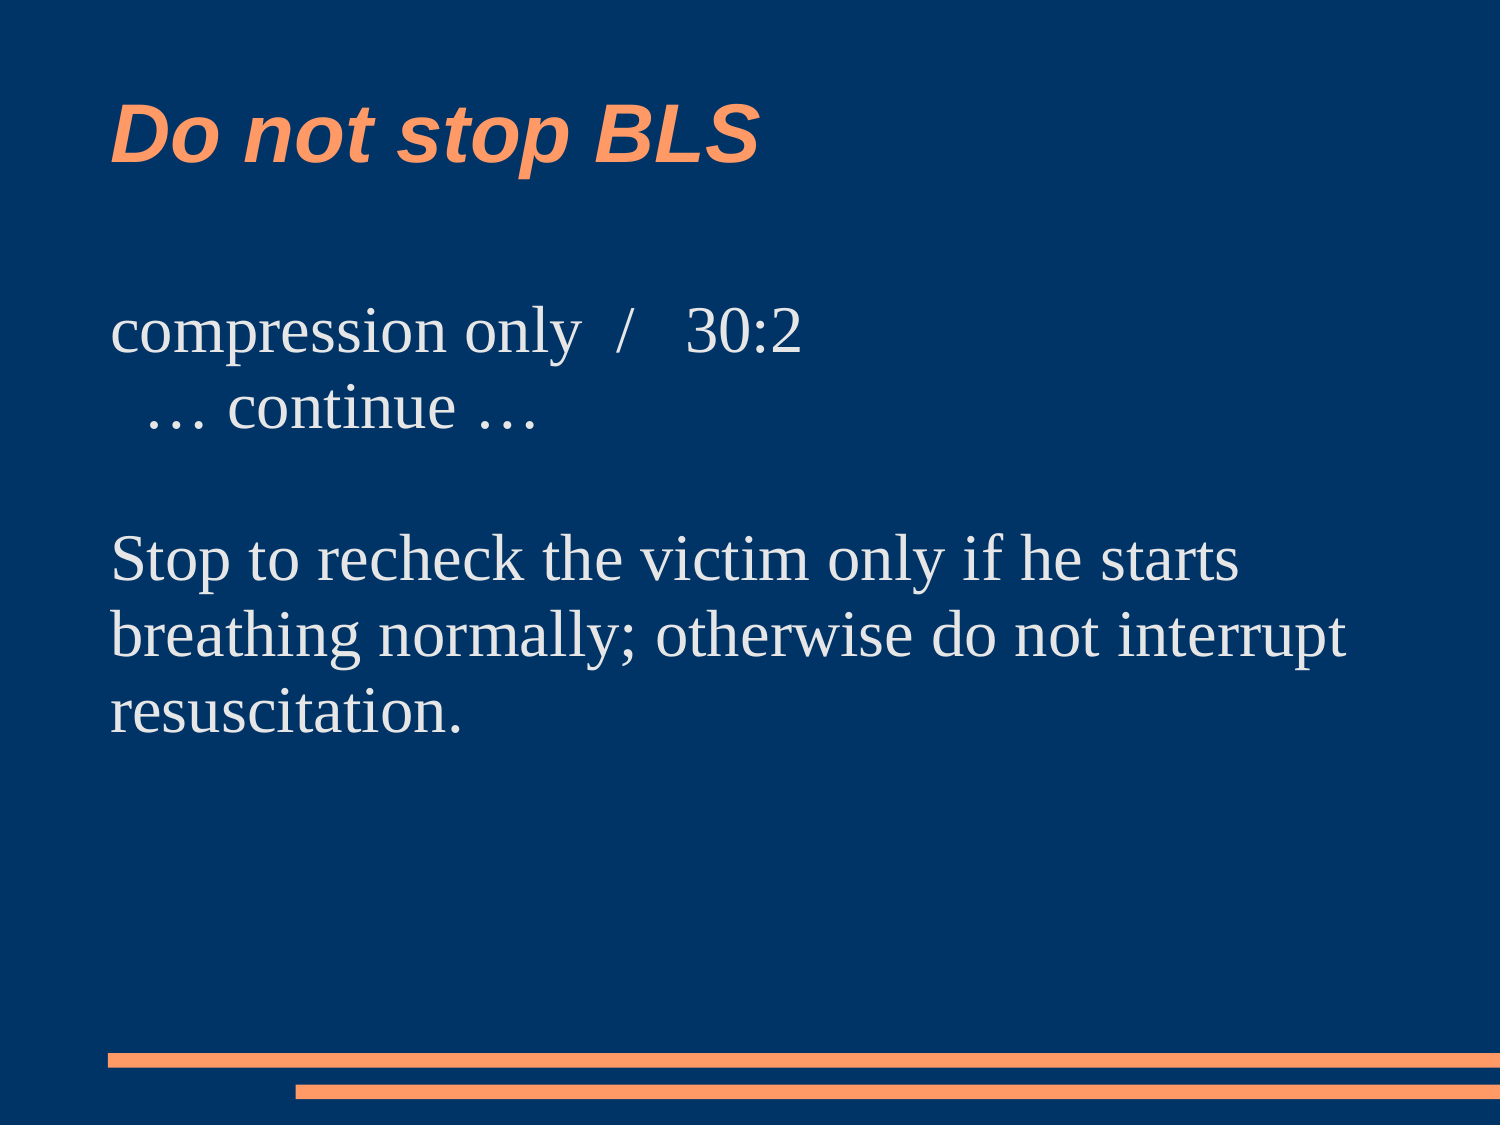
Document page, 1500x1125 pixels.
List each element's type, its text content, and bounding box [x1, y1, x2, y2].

title Do not stop BLS [110, 49, 1390, 221]
list compression only / 30:2 … continue … Stop to recheck the victim only if he starts breathing normally; otherwise do not interrupt resuscitation. [110, 292, 1414, 1011]
